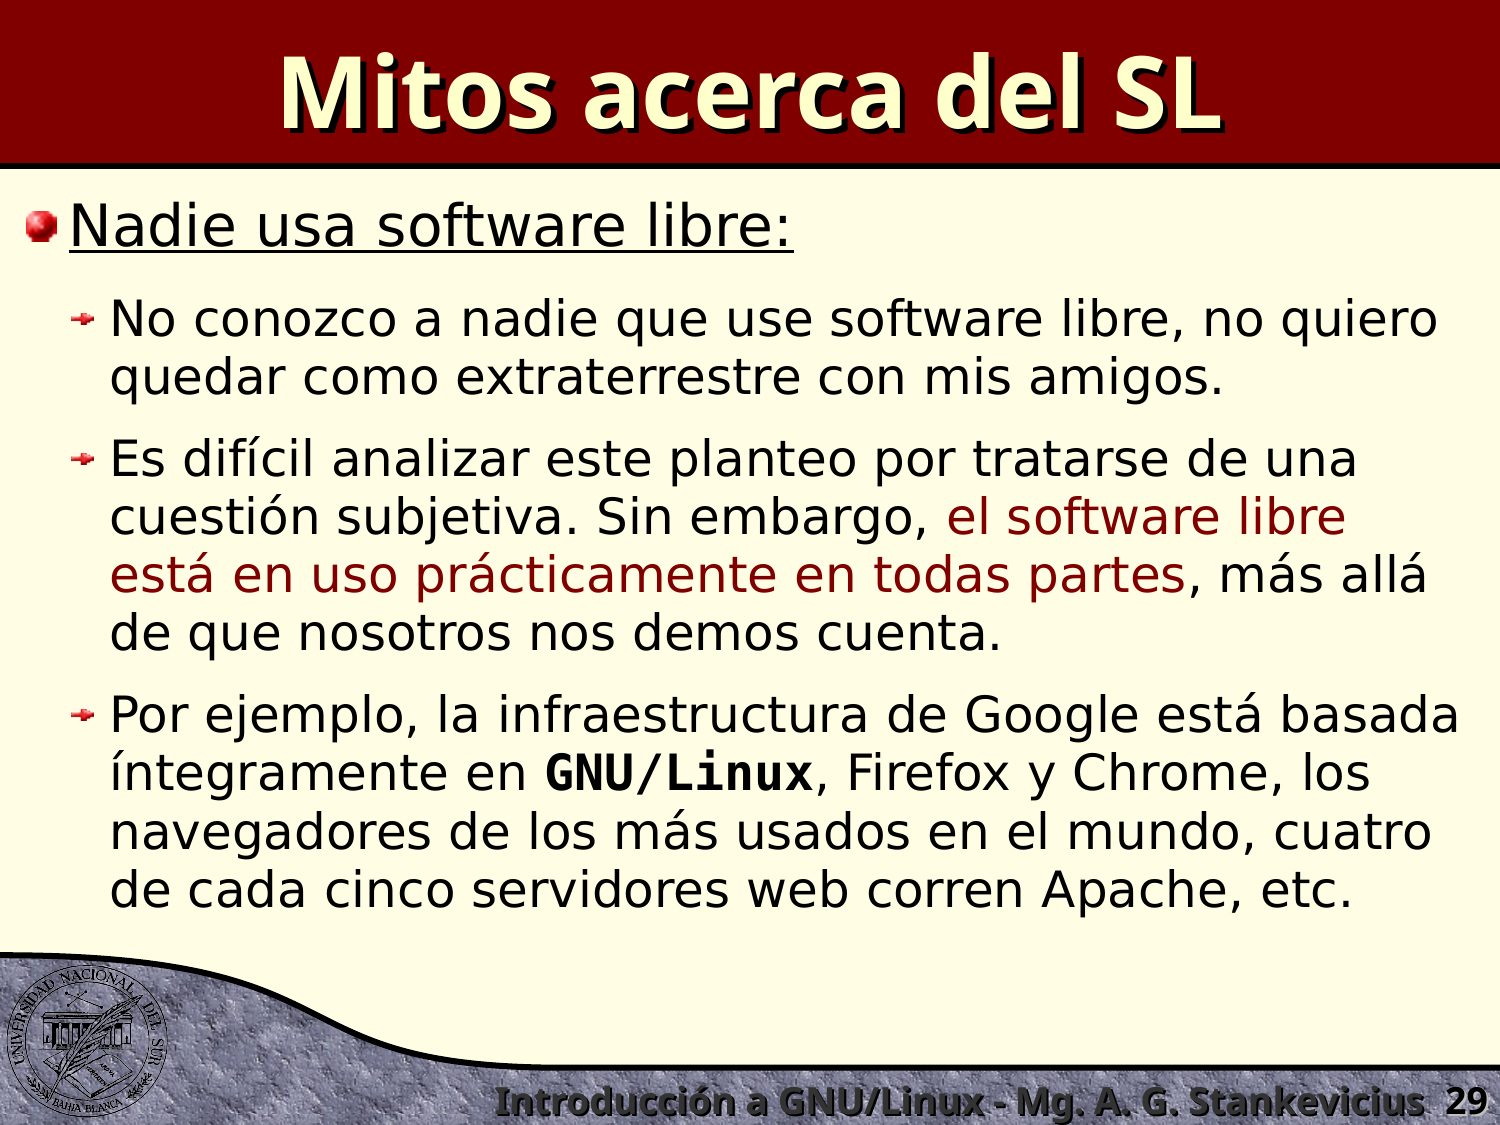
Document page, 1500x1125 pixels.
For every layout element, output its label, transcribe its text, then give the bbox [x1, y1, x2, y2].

picture [0, 956, 1500, 1125]
title Mitos acerca del SL [15, 12, 1485, 153]
list Nadie usa software libre: No conozco a nadie que use software libre, no quiero quedar como extraterrestre con mis amigos. Es difícil analizar este planteo por tratarse de una cuestión subjetiva. Sin embargo, el software libre está en uso prácticamente en todas partes, más allá de que nosotros nos demos cuenta. Por ejemplo, la infraestructura de Google está basada íntegramente en GNU/Linux, Firefox y Chrome, los navegadores de los más usados en el mundo, cuatro de cada cinco servidores web corren Apache, etc. [11, 192, 1486, 935]
picture [1059, 1100, 1065, 1110]
